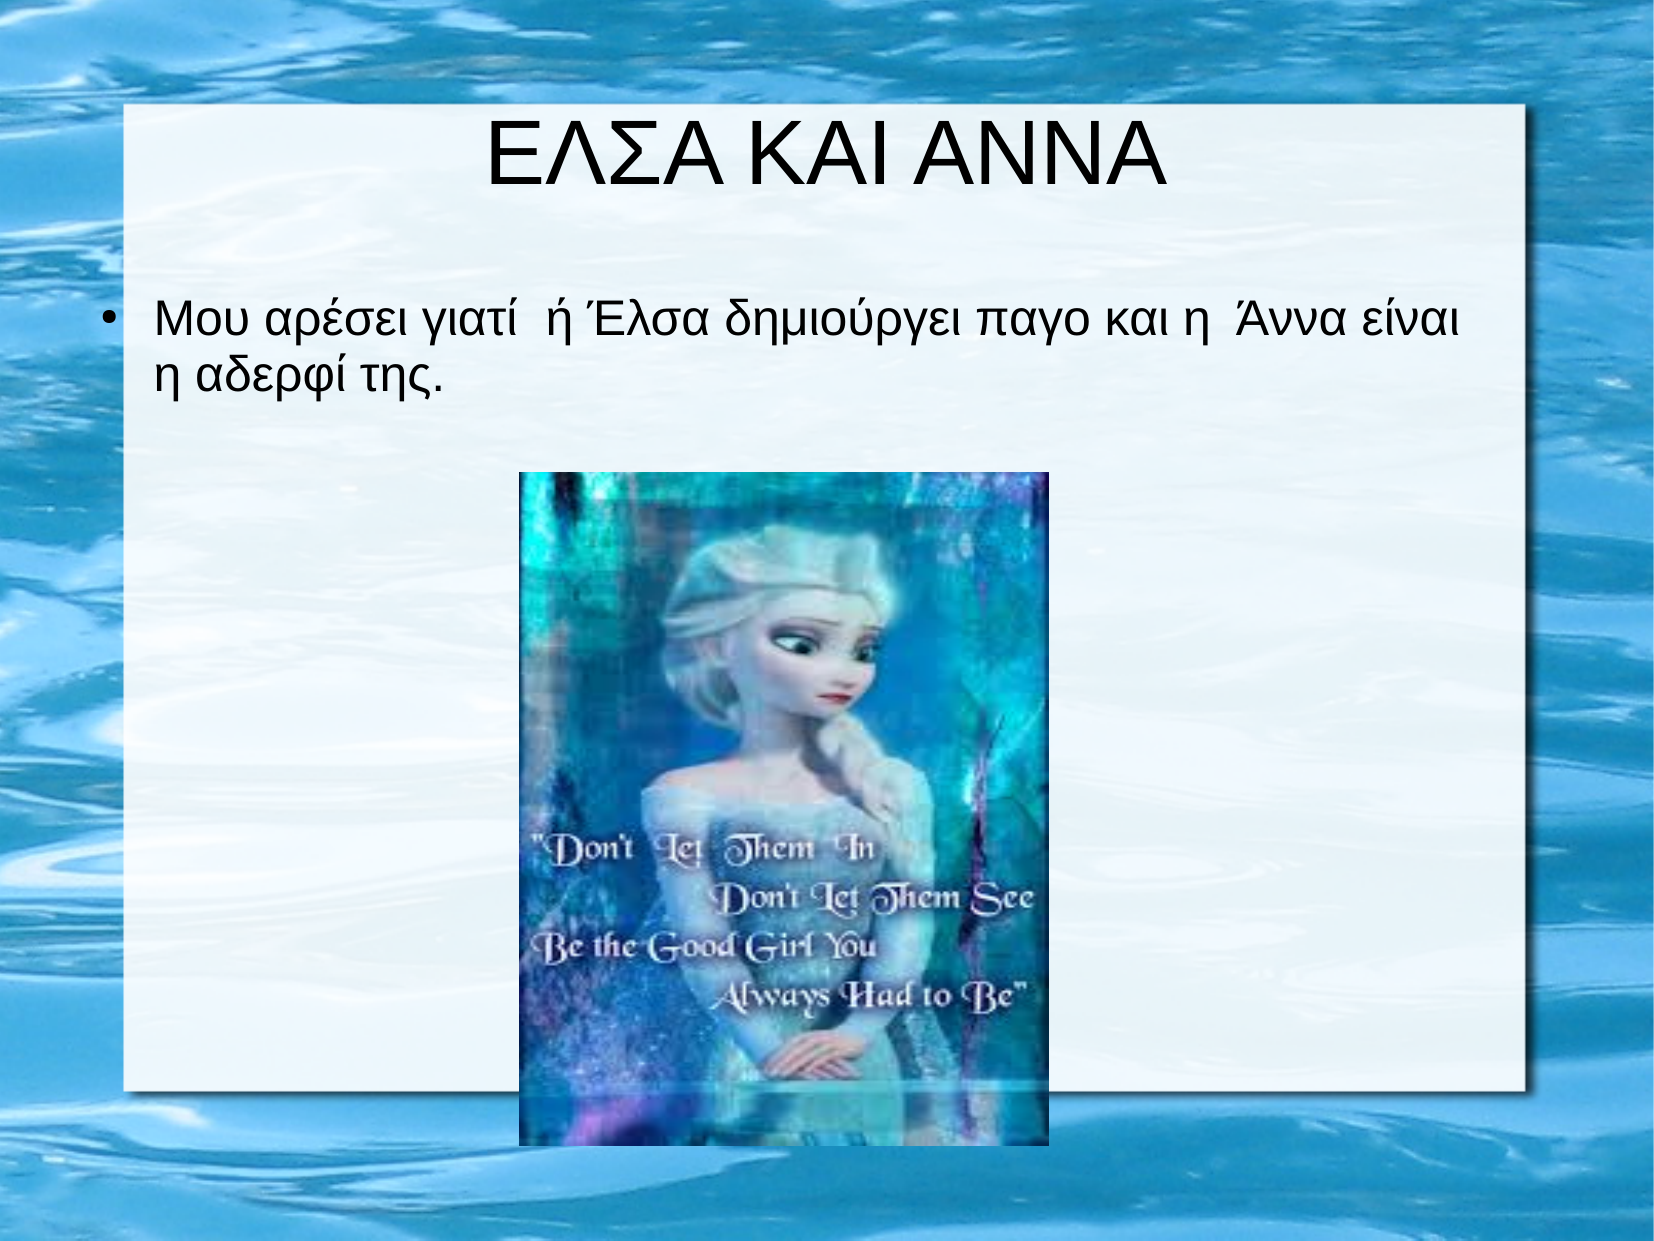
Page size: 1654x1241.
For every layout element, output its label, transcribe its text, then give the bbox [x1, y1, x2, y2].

list Μου αρέσει γιατί ή Έλσα δημιούργει παγο και η Άννα είναι η αδερφί της. [82, 290, 1501, 603]
title ΕΛΣΑ ΚΑΙ ΑΝΝΑ [82, 49, 1571, 257]
picture [0, 0, 1654, 1241]
